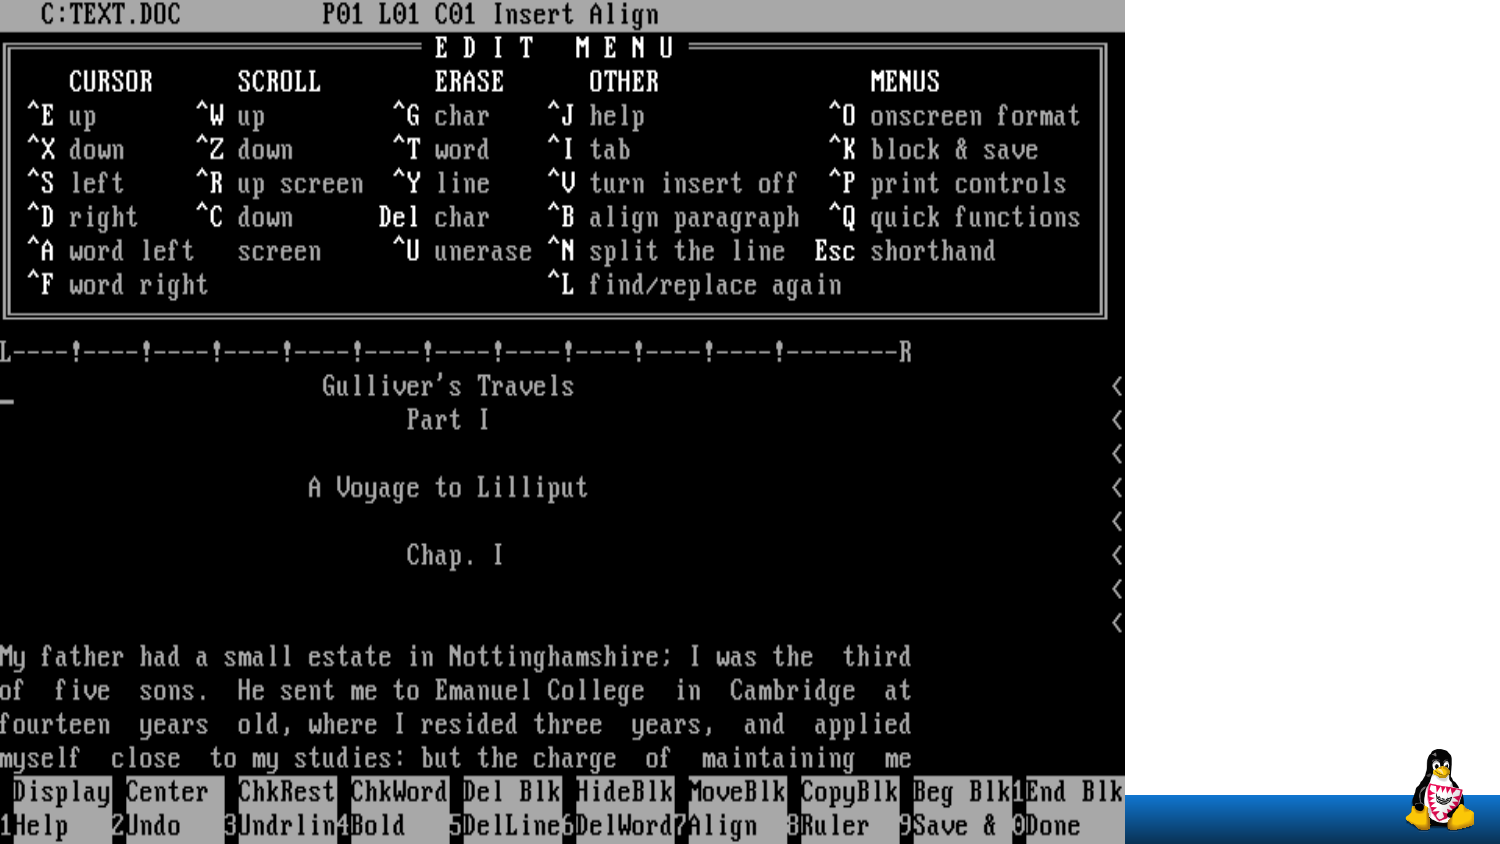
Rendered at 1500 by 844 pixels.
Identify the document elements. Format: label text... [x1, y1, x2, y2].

list WordStar 4.0 [1125, 637, 1480, 787]
picture [0, 0, 1125, 844]
picture [1399, 787, 1480, 830]
